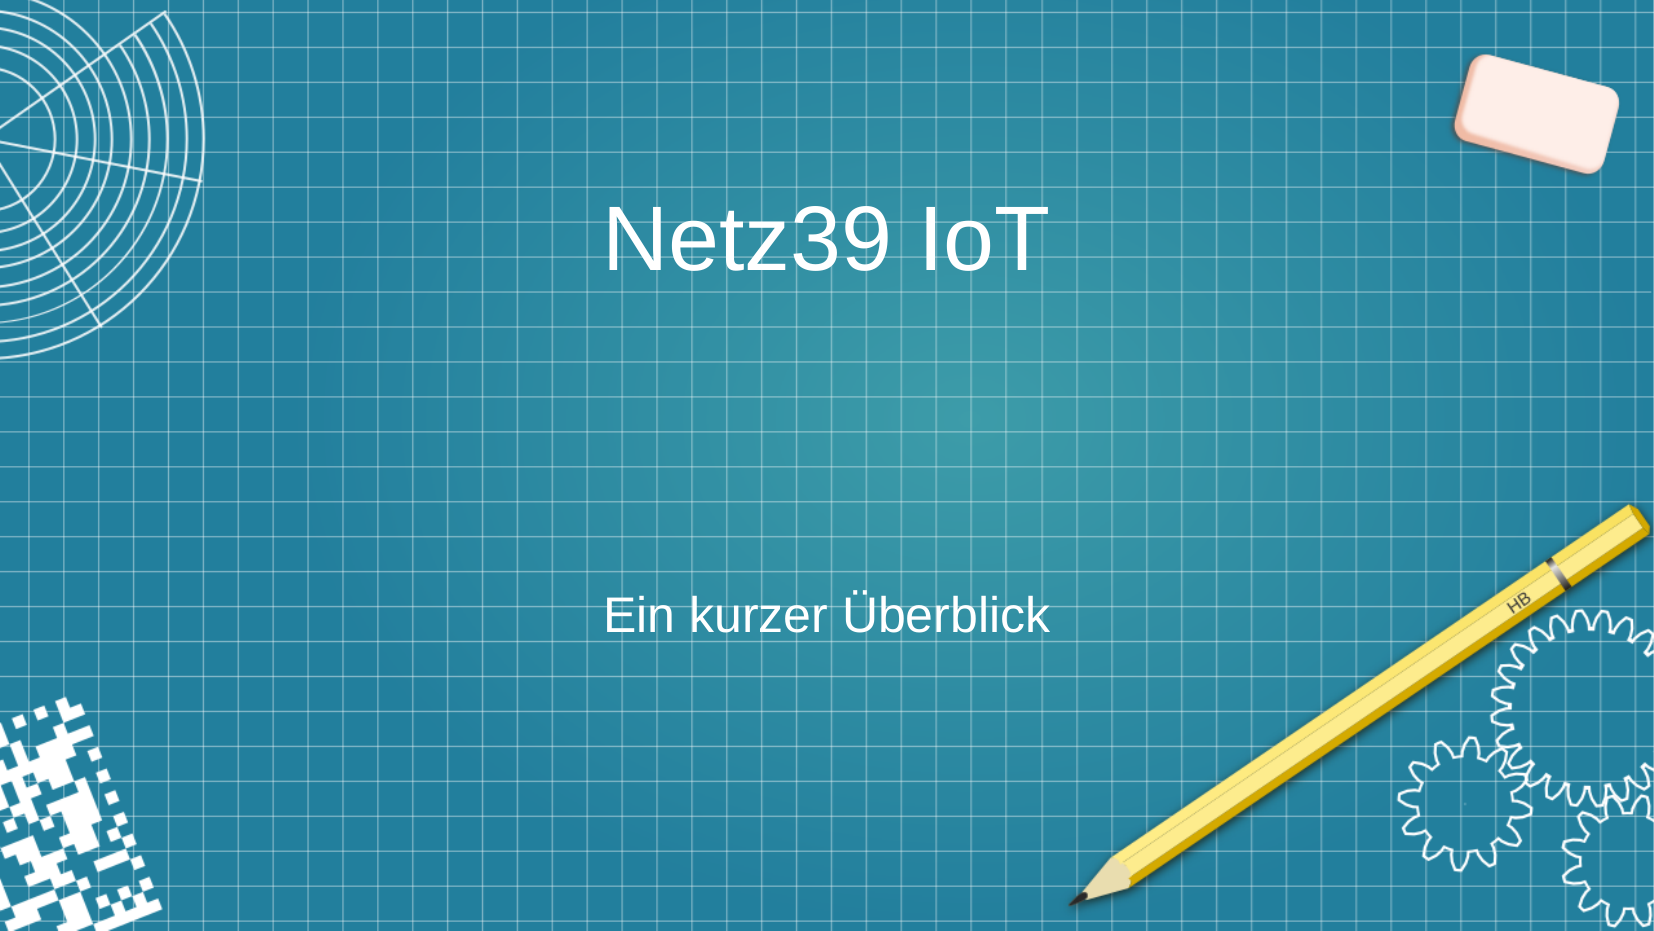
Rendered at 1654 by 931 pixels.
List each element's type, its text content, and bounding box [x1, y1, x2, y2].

subtitle Ein kurzer Überblick [82, 389, 1571, 842]
title Netz39 IoT [82, 132, 1571, 346]
picture [0, 0, 1654, 931]
